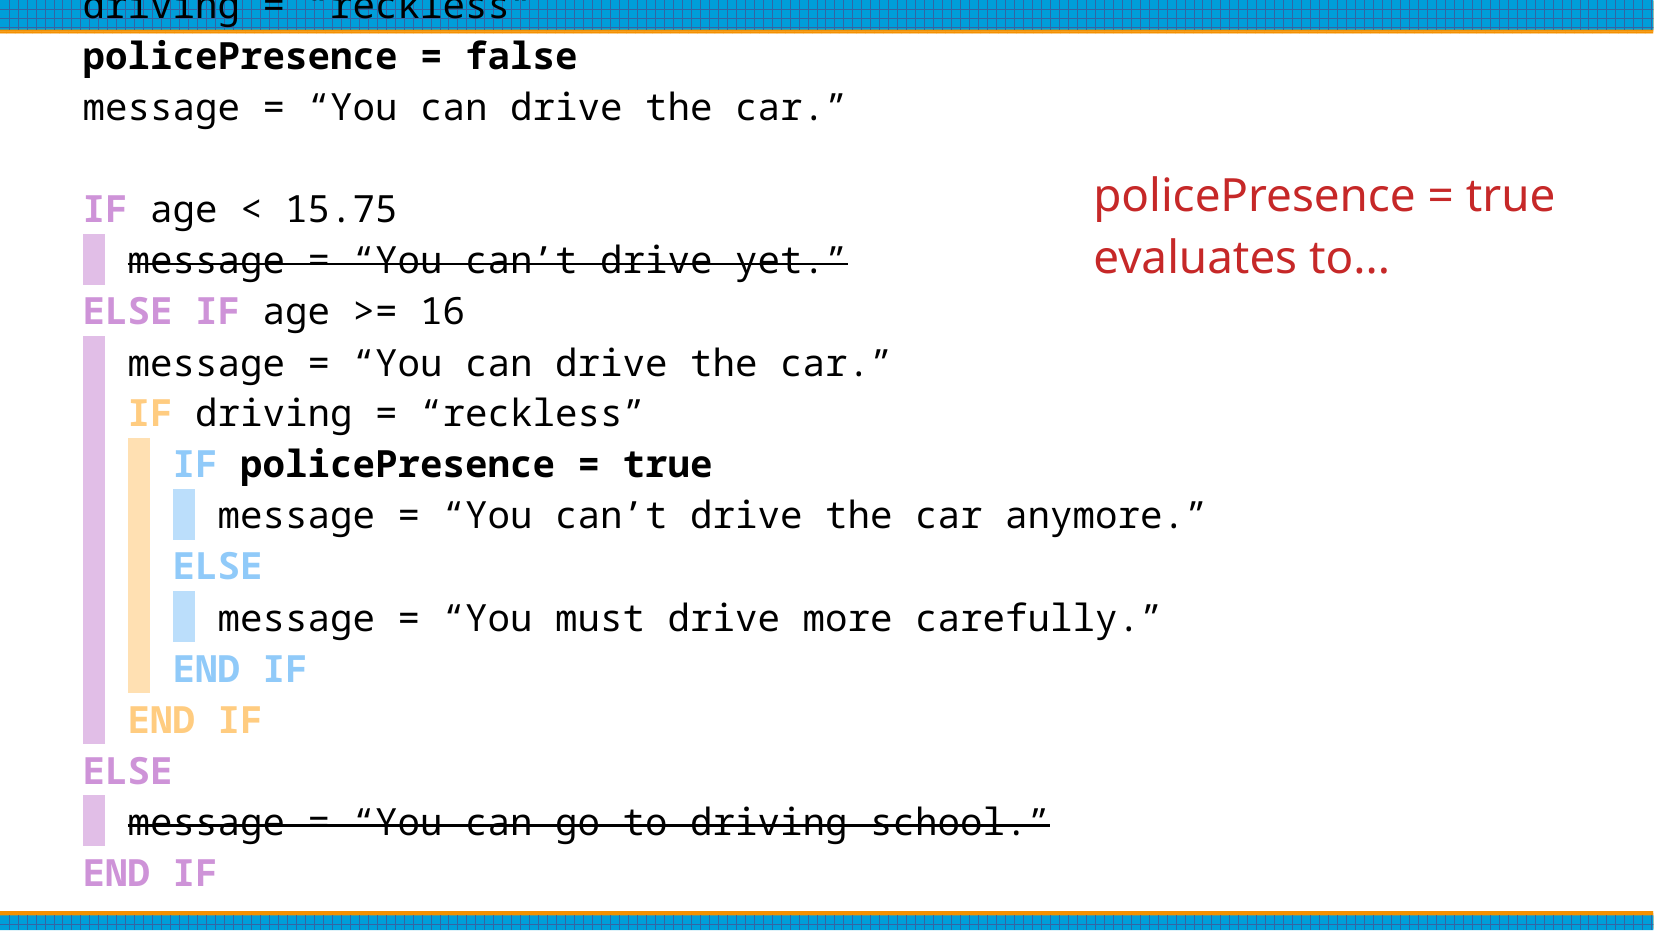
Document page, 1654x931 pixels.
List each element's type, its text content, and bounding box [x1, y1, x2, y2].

text_box policePresence = true evaluates to... [1087, 75, 1613, 376]
subtitle age = 16 driving = “reckless“ policePresence = false message = “You can drive the car.” IF age < 15.75 message = “You can’t drive yet.” ELSE IF age >= 16 message = “You can drive the car.” IF driving = “reckless” IF policePresence = true message = “You can’t drive the car anymore.” ELSE message = “You must drive more carefully.” END IF END IF ELSE message = “You can go to driving school.” END IF output message [82, 69, 1571, 858]
